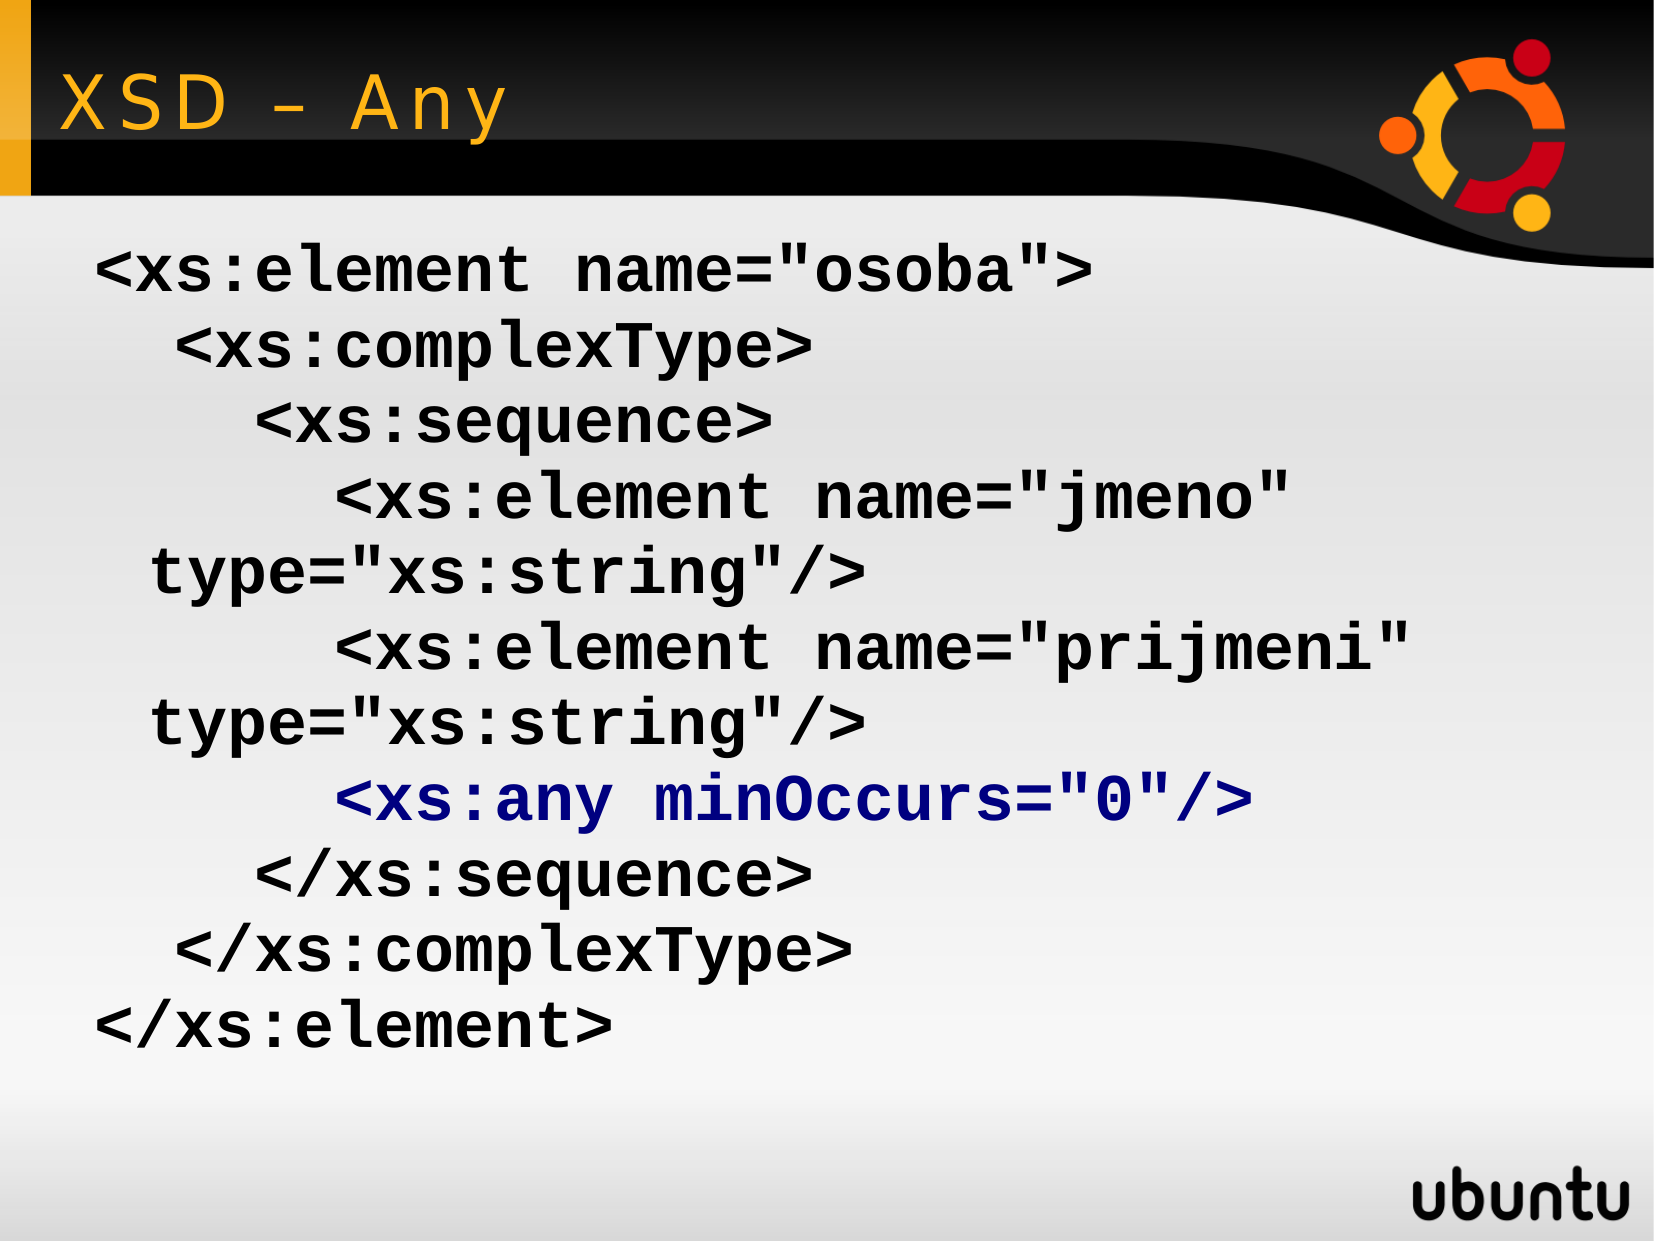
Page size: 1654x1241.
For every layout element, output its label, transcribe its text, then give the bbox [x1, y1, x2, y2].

picture [0, 0, 1654, 1241]
list <xs:element name="osoba"> <xs:complexType> <xs:sequence> <xs:element name="jmeno" type="xs:string"/> <xs:element name="prijmeni" type="xs:string"/> <xs:any minOccurs="0"/> </xs:sequence> </xs:complexType> </xs:element> [76, 236, 1565, 1068]
title XSD – Any [59, 29, 1270, 178]
